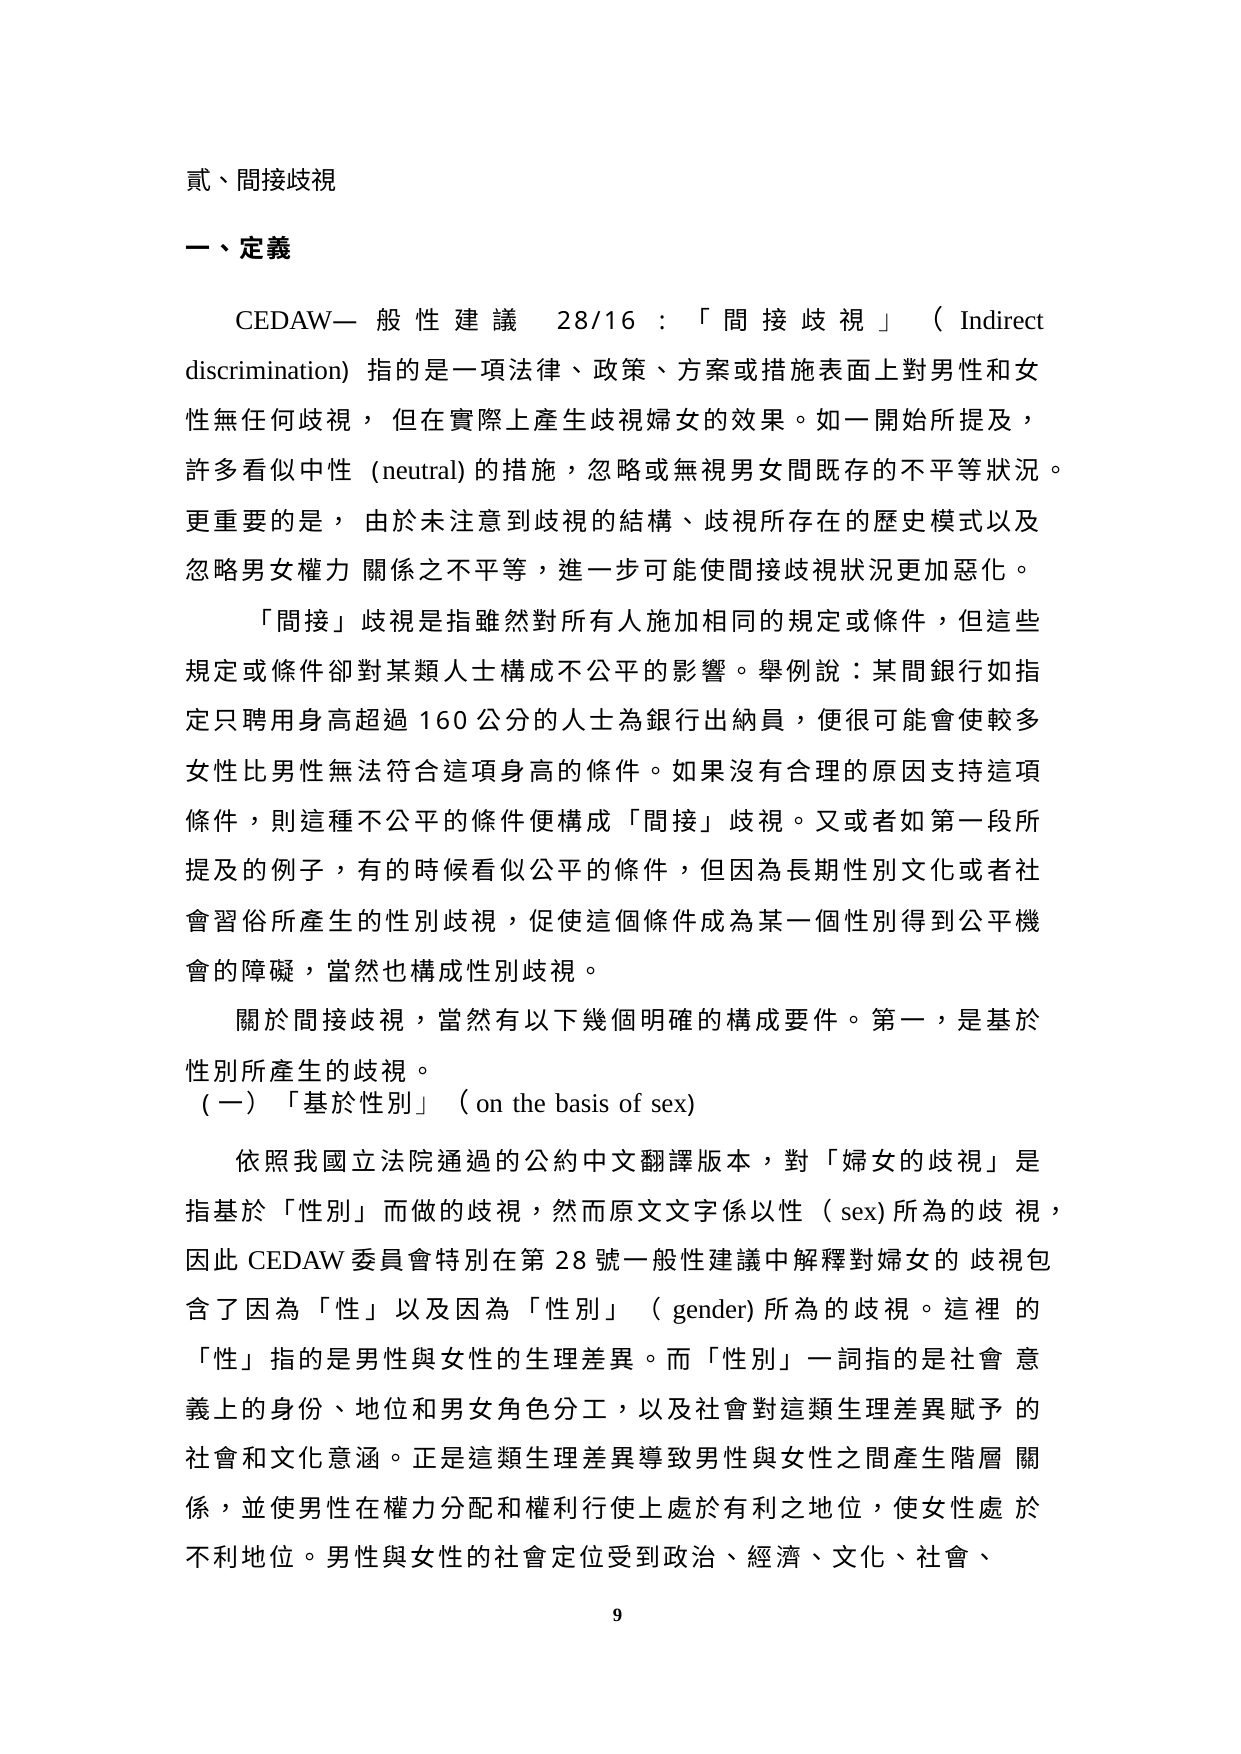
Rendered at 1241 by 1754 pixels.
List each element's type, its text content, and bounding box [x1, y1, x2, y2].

text_box 9 [613, 1603, 628, 1623]
text_box 一、定義 CEDAW—般性建議 28/16 :「間接歧視」（Indirect discrimination) 指的是一項法律、政策、方案或措施表面上對男性和女性無任何歧視， 但在實際上產生歧視婦女的效果。如一開始所提及，許多看似中性 (neutral)的措施，忽略或無視男女間既存的不平等狀況。更重要的是， 由於未注意到歧視的結構、歧視所存在的歷史模式以及忽略男女權力 關係之不平等，進一步可能使間接歧視狀況更加惡化。 「間接」歧視是指雖然對所有人施加相同的規定或條件，但這些 規定或條件卻對某類人士構成不公平的影響。舉例說：某間銀行如指 定只聘用身高超過160公分的人士為銀行出納員，便很可能會使較多 女性比男性無法符合這項身高的條件。如果沒有合理的原因支持這項 條件，則這種不公平的條件便構成「間接」歧視。又或者如第一段所 提及的例子，有的時候看似公平的條件，但因為長期性別文化或者社 會習俗所產生的性別歧視，促使這個條件成為某一個性別得到公平機 會的障礙，當然也構成性別歧視。 關於間接歧視，當然有以下幾個明確的構成要件。第一，是基於 性別所產生的歧視。 (一）「基於性別」（on the basis of sex) 依照我國立法院通過的公約中文翻譯版本，對「婦女的歧視」是 指基於「性別」而做的歧視，然而原文文字係以性（sex)所為的歧 視，因此CEDAW委員會特別在第28號一般性建議中解釋對婦女的 歧視包含了因為「性」以及因為「性別」（gender)所為的歧視。這裡 的「性」指的是男性與女性的生理差異。而「性別」一詞指的是社會 意義上的身份、地位和男女角色分工，以及社會對這類生理差異賦予 的社會和文化意涵。正是這類生理差異導致男性與女性之間產生階層 關係，並使男性在權力分配和權利行使上處於有利之地位，使女性處 於不利地位。男性與女性的社會定位受到政治、經濟、文化、社會、 [185, 233, 1056, 1579]
text_box 貳、間接歧視 [186, 165, 365, 198]
